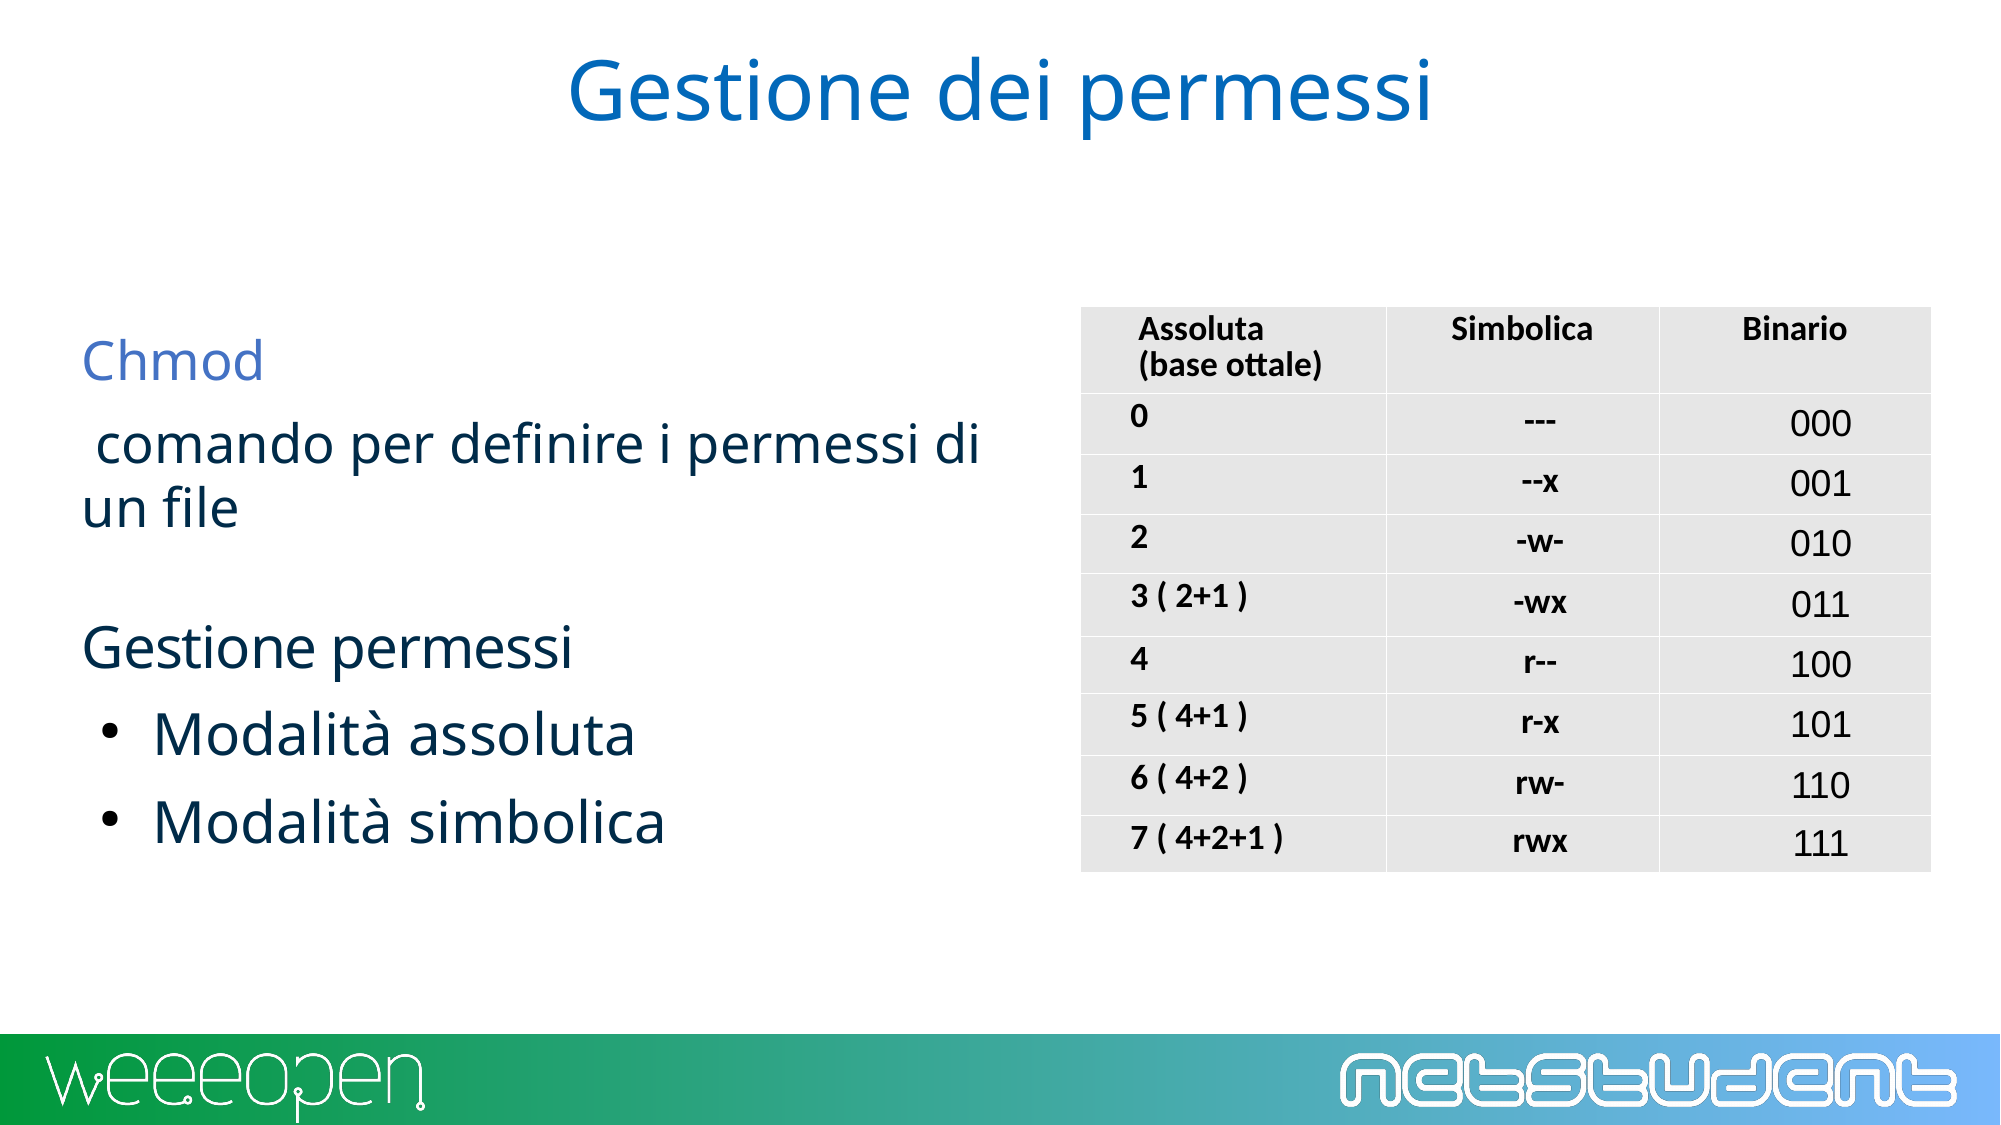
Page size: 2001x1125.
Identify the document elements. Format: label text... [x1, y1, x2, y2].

table_cell 6 ( 4+2 ) [1081, 756, 1386, 815]
picture [1340, 1053, 1957, 1107]
table_header Assoluta (base ottale) [1081, 307, 1386, 393]
table_cell --x [1387, 455, 1659, 514]
table_cell 100 [1660, 637, 1931, 693]
table_cell 000 [1660, 394, 1931, 454]
table_cell --- [1387, 394, 1659, 454]
table_cell 2 [1081, 515, 1386, 573]
picture [45, 1053, 425, 1123]
table_cell 7 ( 4+2+1 ) [1081, 816, 1386, 872]
table_cell 0 [1081, 394, 1386, 454]
table_cell 110 [1660, 756, 1931, 815]
table_cell 001 [1660, 455, 1931, 514]
table_header Simbolica [1387, 307, 1659, 393]
title Gestione dei permessi [43, 29, 1959, 247]
table_cell r-x [1387, 694, 1659, 755]
table_cell 101 [1660, 694, 1931, 755]
table_cell 4 [1081, 637, 1386, 693]
table_cell rw- [1387, 756, 1659, 815]
table_cell r-- [1387, 637, 1659, 693]
table_cell -w- [1387, 515, 1659, 573]
table_cell -wx [1387, 574, 1659, 636]
table_cell 010 [1660, 515, 1931, 573]
table_cell 5 ( 4+1 ) [1081, 694, 1386, 755]
table_cell 011 [1660, 574, 1931, 636]
table_cell 1 [1081, 455, 1386, 514]
table_cell rwx [1387, 816, 1659, 872]
table_cell 111 [1660, 816, 1931, 872]
list Chmod comando per definire i permessi di un file Gestione permessi Modalità assoluta Modalità simbolica [66, 318, 1028, 886]
table_header Binario [1660, 307, 1931, 393]
table_cell 3 ( 2+1 ) [1081, 574, 1386, 636]
